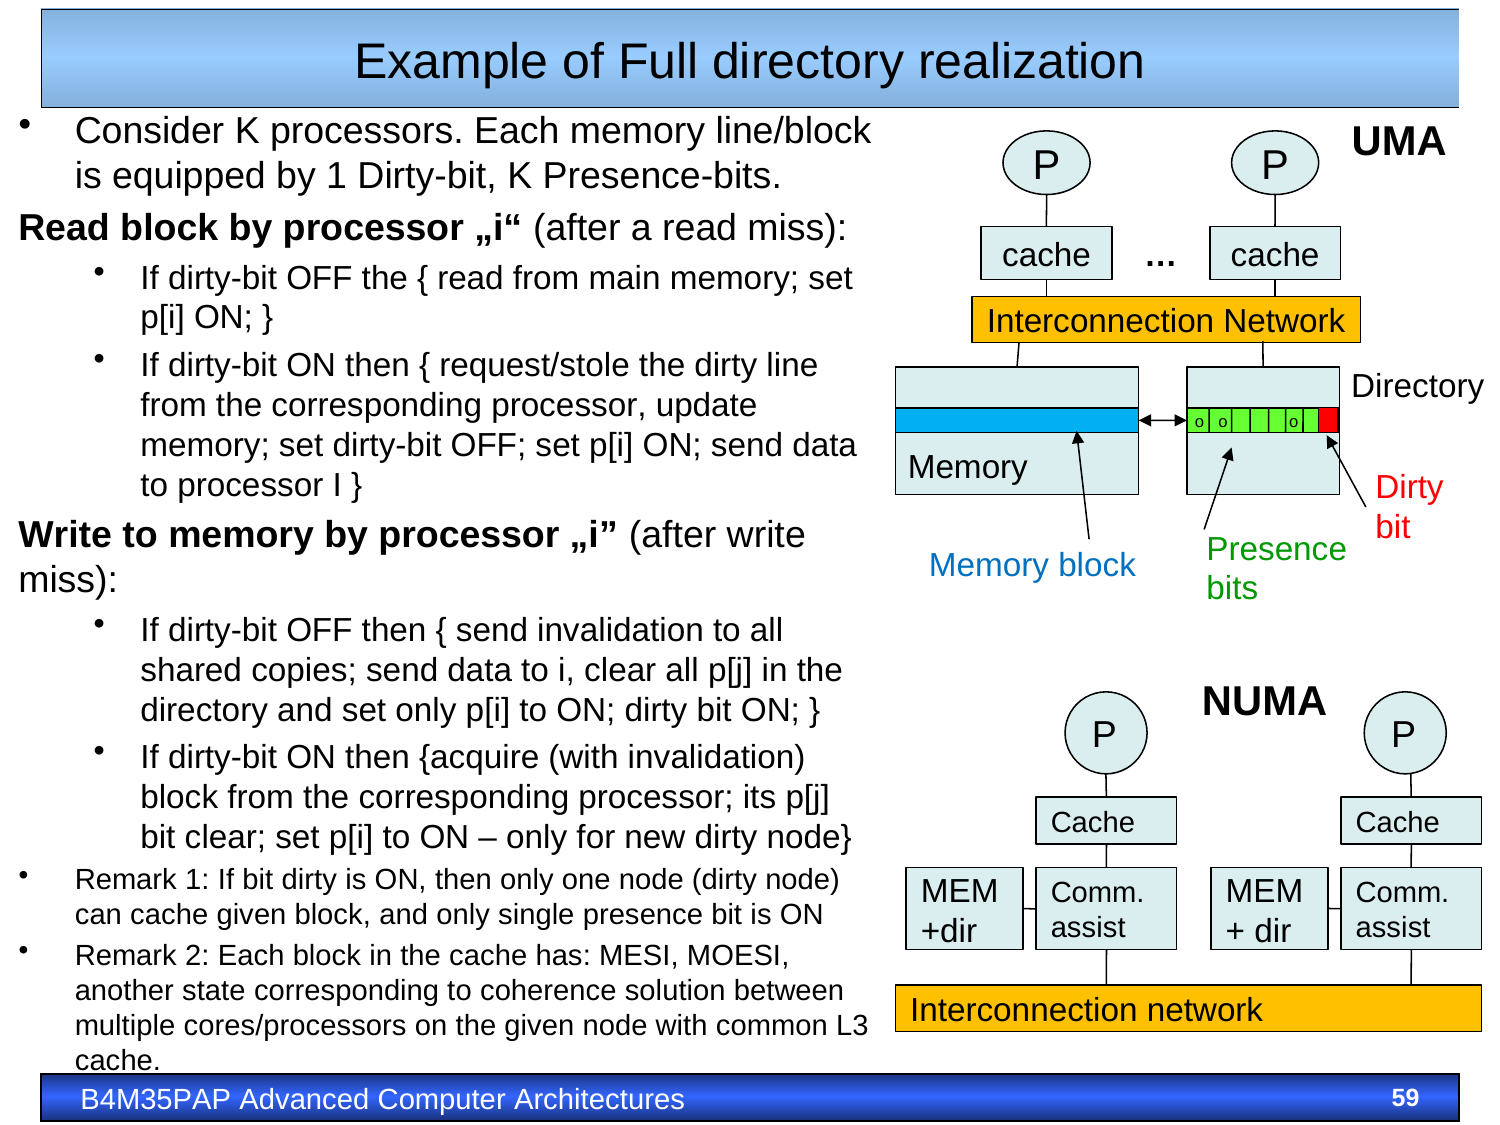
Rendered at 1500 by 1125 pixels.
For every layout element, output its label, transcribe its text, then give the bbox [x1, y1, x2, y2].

text_box P [1364, 691, 1447, 774]
text_box Memory block [913, 543, 1174, 582]
text_box Cache [1036, 797, 1177, 845]
text_box cache [1209, 226, 1341, 280]
text_box o o o [1179, 394, 1361, 448]
text_box P [1231, 130, 1319, 195]
text_box Dirty bit [1381, 478, 1394, 496]
text_box … [1122, 226, 1199, 280]
text_box Cache [1340, 797, 1482, 845]
text_box P [1002, 130, 1091, 195]
text_box Presence bits [1191, 540, 1373, 594]
text_box NUMA [1186, 672, 1368, 726]
text_box [1186, 367, 1336, 394]
text_box UMA [1336, 112, 1500, 166]
text_box Directory [1336, 357, 1500, 411]
text_box [895, 367, 1179, 540]
text_box Interconnection Network [971, 296, 1361, 343]
text_box MEM +dir [906, 867, 1024, 950]
title Example of Full directory realization [41, 8, 1459, 108]
text_box Interconnection network [895, 984, 1482, 1032]
list Consider K processors. Each memory line/block is equipped by 1 Dirty-bit, K Presence-bits. Read block by processor „i“ (after a read miss): If dirty-bit OFF the { read from main memory; set p[i] ON; } If dirty-bit ON then { request/stole the dirty line from the corresponding processor, update memory; set dirty-bit OFF; set p[i] ON; send data to processor I } Write to memory by processor „i” (after write miss): If dirty-bit OFF then { send invalidation to all shared copies; send data to i, clear all p[j] in the directory and set only p[i] to ON; dirty bit ON; } If dirty-bit ON then {acquire (with invalidation) block from the corresponding processor; its p[j] bit clear; set p[i] to ON – only for new dirty node} Remark 1: If bit dirty is ON, then only one node (dirty node) can cache given block, and only single presence bit is ON Remark 2: Each block in the cache has: MESI, MOESI, another state corresponding to coherence solution between multiple cores/processors on the given node with common L3 cache. [3, 98, 890, 1076]
text_box Comm. assist [1036, 867, 1177, 950]
text_box P [1065, 691, 1148, 774]
text_box Comm. assist [1340, 867, 1482, 950]
text_box [1186, 435, 1360, 530]
text_box cache [981, 226, 1112, 280]
text_box Dirty bit [1360, 478, 1500, 532]
text_box MEM + dir [1210, 867, 1328, 950]
text_box Memory [892, 438, 1074, 492]
